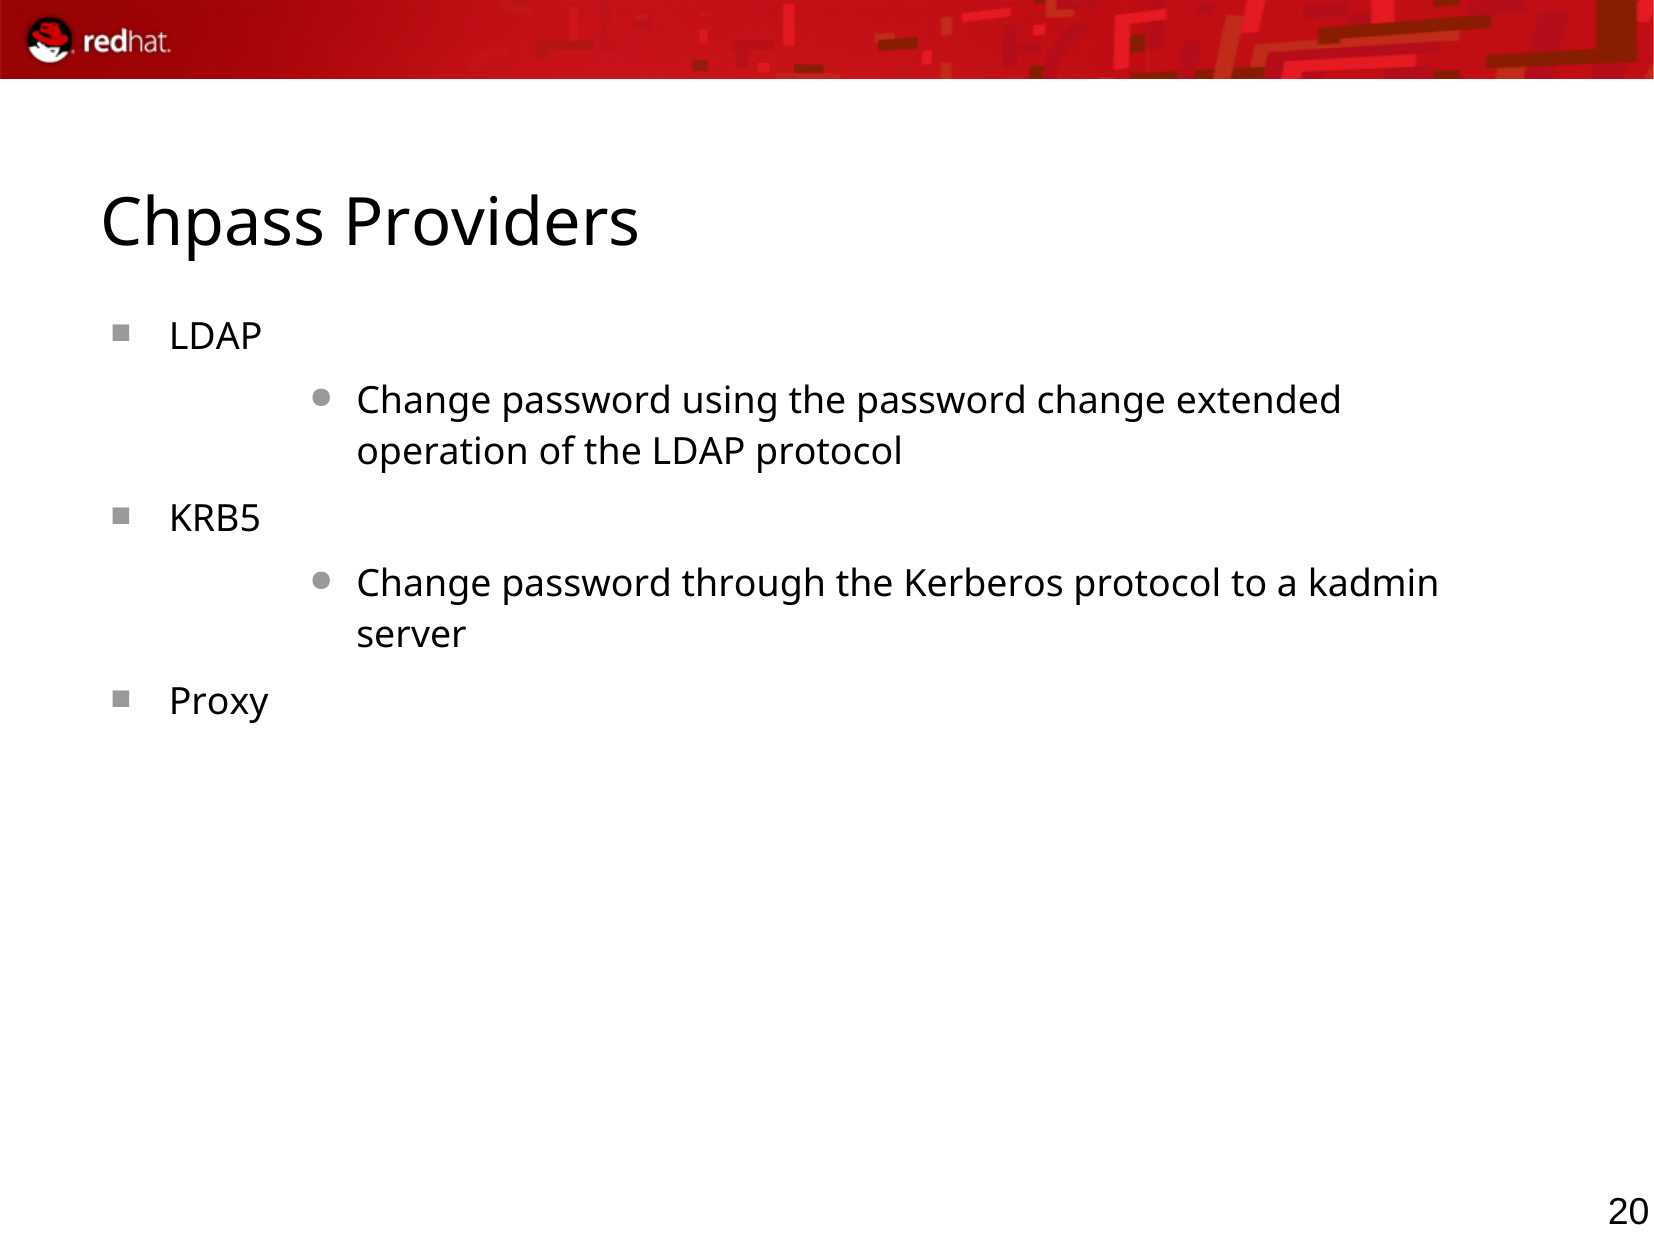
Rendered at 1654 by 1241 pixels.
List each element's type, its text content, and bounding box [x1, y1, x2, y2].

title Chpass Providers [100, 171, 1506, 267]
list LDAP Change password using the password change extended operation of the LDAP protocol KRB5 Change password through the Kerberos protocol to a kadmin server Proxy [112, 309, 1519, 1163]
picture [0, 0, 1654, 79]
